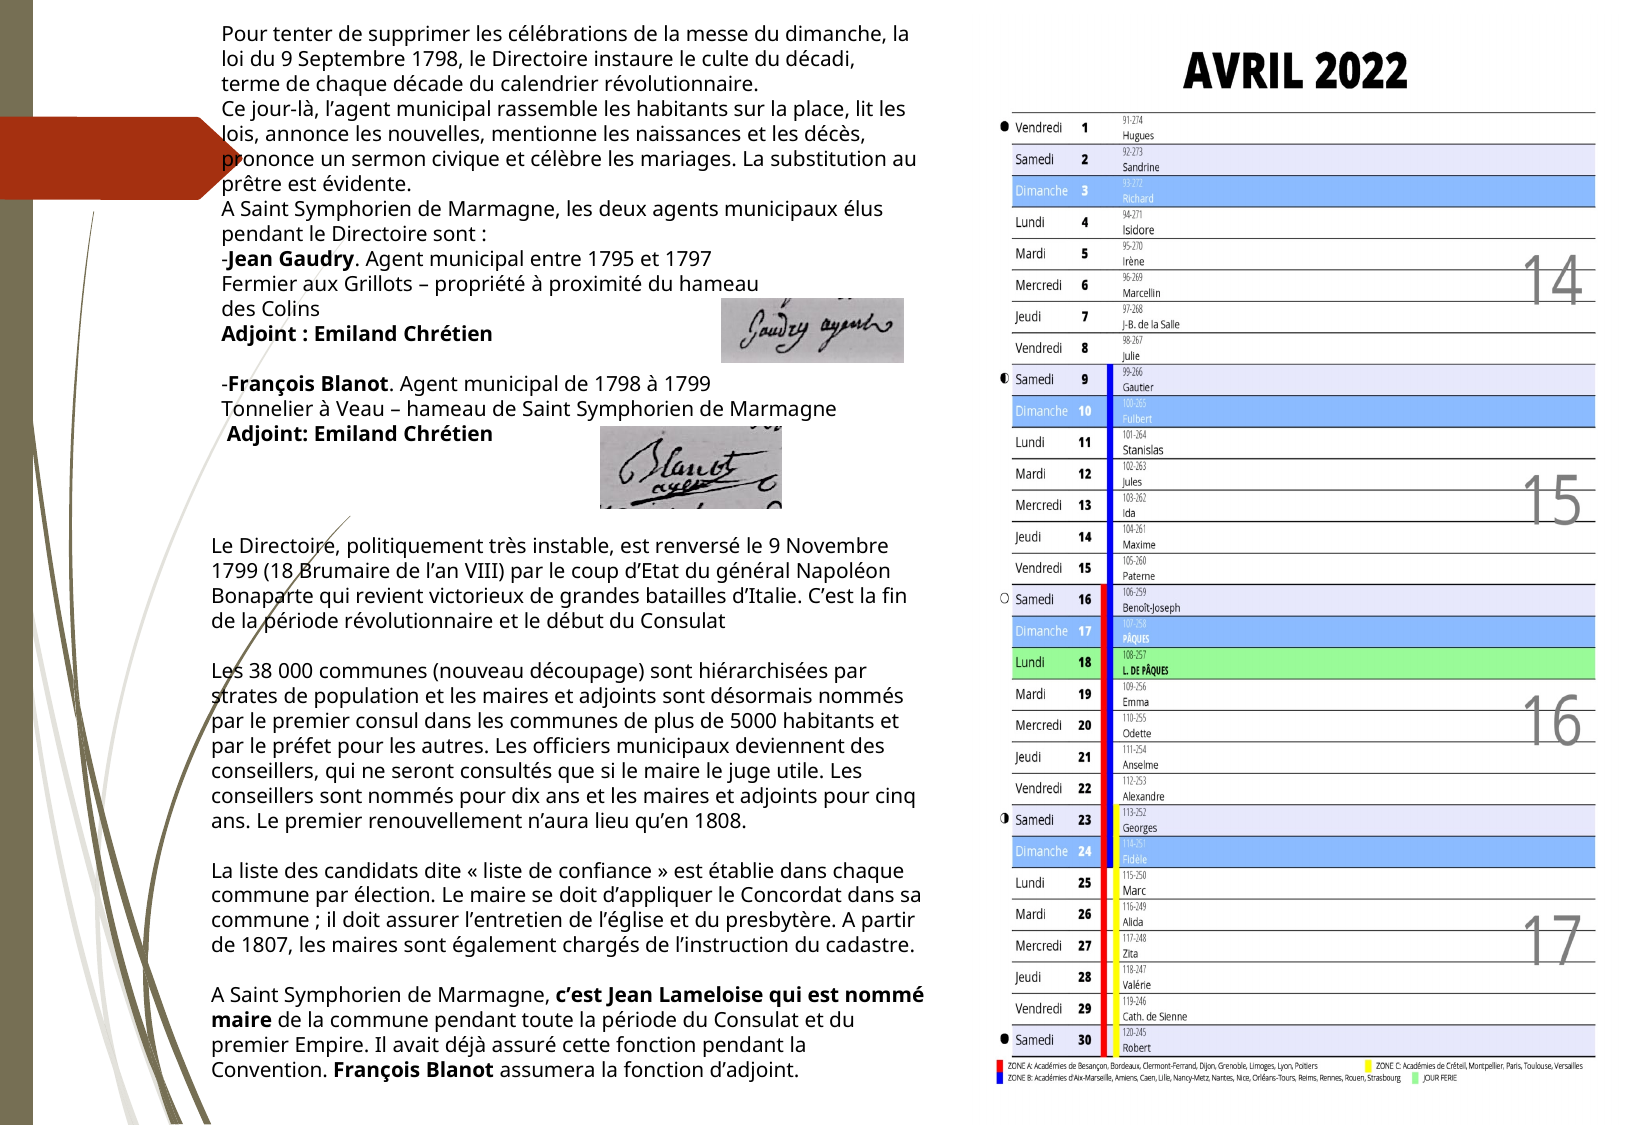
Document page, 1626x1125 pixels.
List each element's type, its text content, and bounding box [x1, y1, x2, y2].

text_box Pour tenter de supprimer les célébrations de la messe du dimanche, la loi du 9 Septembre 1798, le Directoire instaure le culte du décadi, terme de chaque décade du calendrier révolutionnaire. Ce jour-là, l’agent municipal rassemble les habitants sur la place, lit les lois, annonce les nouvelles, mentionne les naissances et les décès, prononce un sermon civique et célèbre les mariages. La substitution au prêtre est évidente. A Saint Symphorien de Marmagne, les deux agents municipaux élus pendant le Directoire sont : -Jean Gaudry. Agent municipal entre 1795 et 1797 Fermier aux Grillots – propriété à proximité du hameau des Colins Adjoint : Emiland Chrétien -François Blanot. Agent municipal de 1798 à 1799 Tonnelier à Veau – hameau de Saint Symphorien de Marmagne Adjoint: Emiland Chrétien [209, 14, 931, 457]
picture [965, 14, 1625, 1125]
picture [721, 298, 904, 363]
picture [600, 426, 782, 509]
text_box Le Directoire, politiquement très instable, est renversé le 9 Novembre 1799 (18 Brumaire de l’an VIII) par le coup d’Etat du général Napoléon Bonaparte qui revient victorieux de grandes batailles d’Italie. C’est la fin de la période révolutionnaire et le début du Consulat Les 38 000 communes (nouveau découpage) sont hiérarchisées par strates de population et les maires et adjoints sont désormais nommés par le premier consul dans les communes de plus de 5000 habitants et par le préfet pour les autres. Les officiers municipaux deviennent des conseillers, qui ne seront consultés que si le maire le juge utile. Les conseillers sont nommés pour dix ans et les maires et adjoints pour cinq ans. Le premier renouvellement n’aura lieu qu’en 1808. La liste des candidats dite « liste de confiance » est établie dans chaque commune par élection. Le maire se doit d’appliquer le Concordat dans sa commune ; il doit assurer l’entretien de l’église et du presbytère. A partir de 1807, les maires sont également chargés de l’instruction du cadastre. A Saint Symphorien de Marmagne, c’est Jean Lameloise qui est nommé maire de la commune pendant toute la période du Consulat et du premier Empire. Il avait déjà assuré cette fonction pendant la Convention. François Blanot assumera la fonction d’adjoint. [198, 526, 941, 1120]
